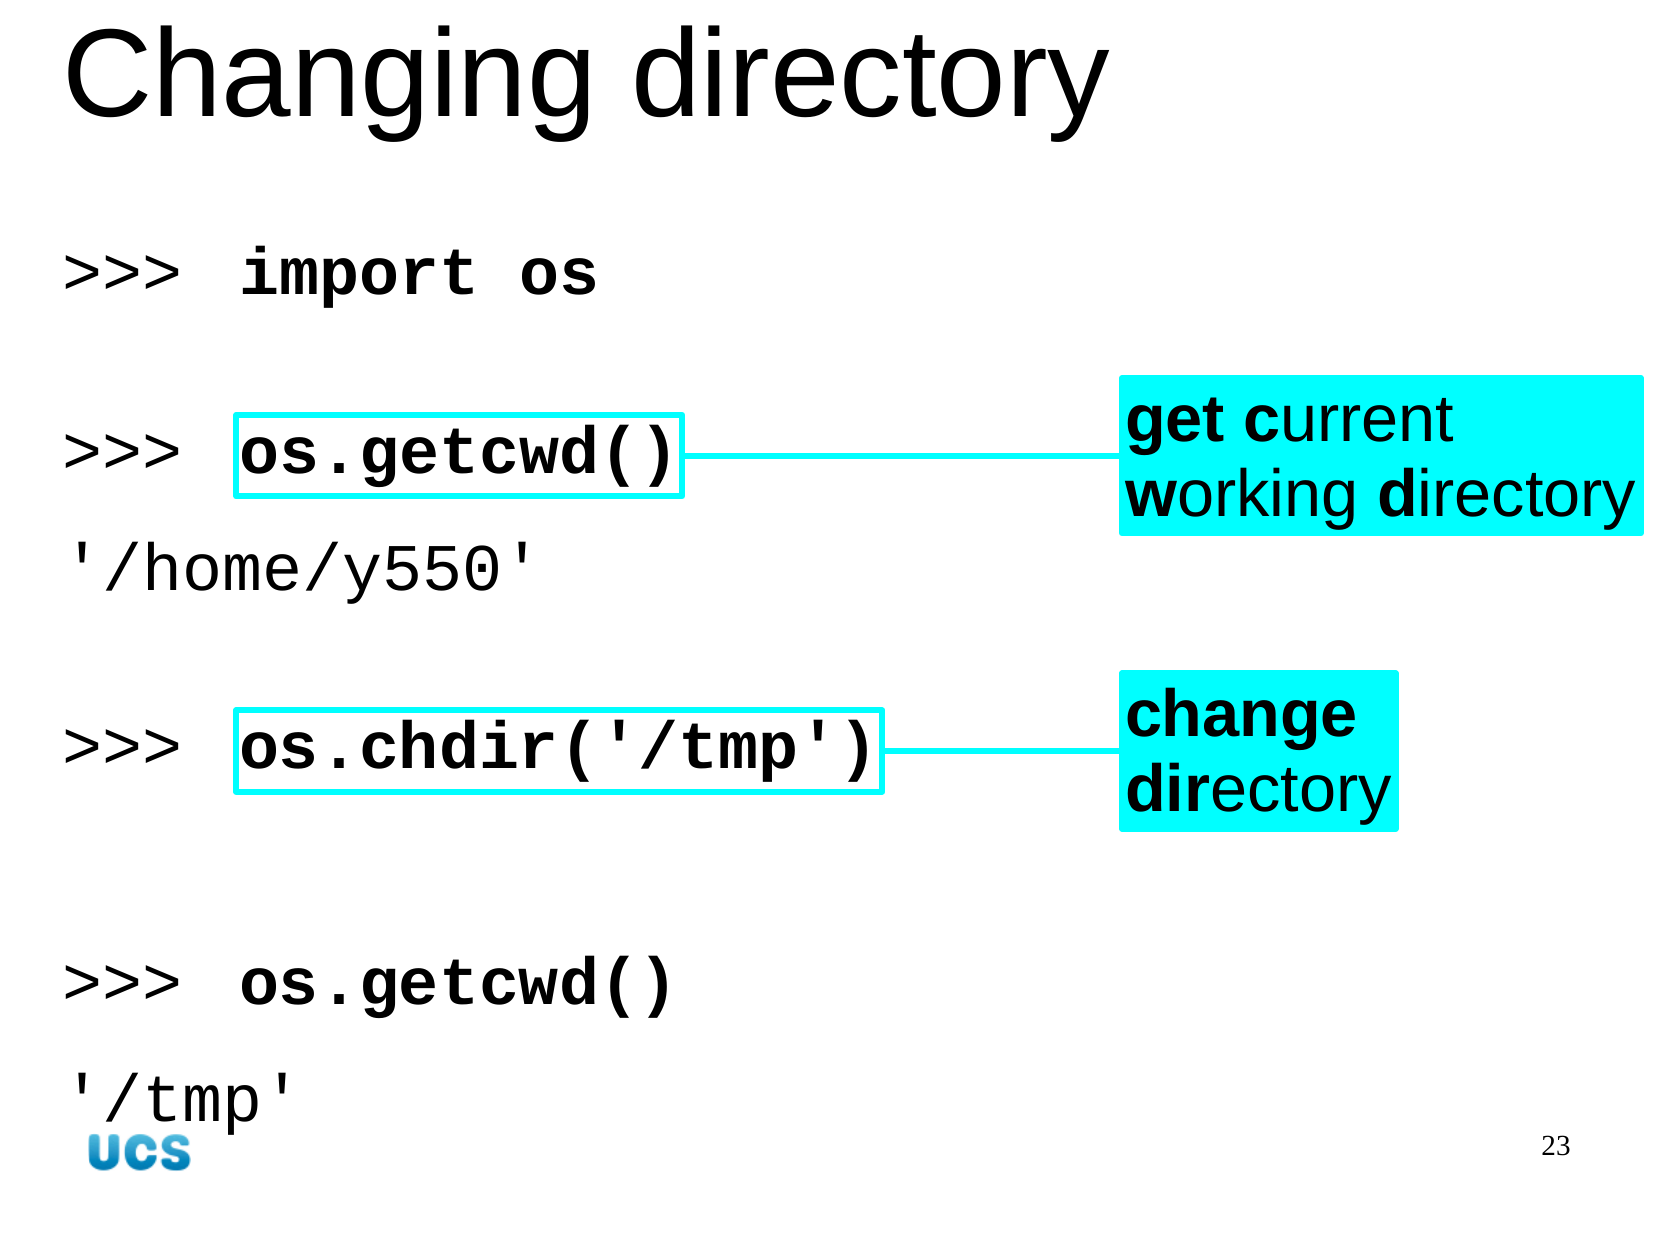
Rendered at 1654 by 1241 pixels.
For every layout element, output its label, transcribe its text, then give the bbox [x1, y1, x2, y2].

text_box change directory [1122, 673, 1396, 829]
text_box >>> [59, 414, 186, 497]
text_box >>> [59, 236, 186, 318]
text_box os.chdir('/tmp') [236, 710, 883, 792]
text_box '/tmp' [59, 1062, 306, 1145]
text_box Changing directory [59, 0, 1115, 146]
text_box get current working directory [1122, 377, 1641, 534]
text_box >>> [59, 946, 186, 1028]
text_box os.getcwd() [236, 414, 683, 497]
picture [88, 1145, 191, 1172]
text_box '/home/y550' [59, 531, 546, 613]
text_box os.getcwd() [236, 946, 683, 1028]
text_box import os [236, 236, 603, 318]
text_box >>> [59, 710, 186, 792]
